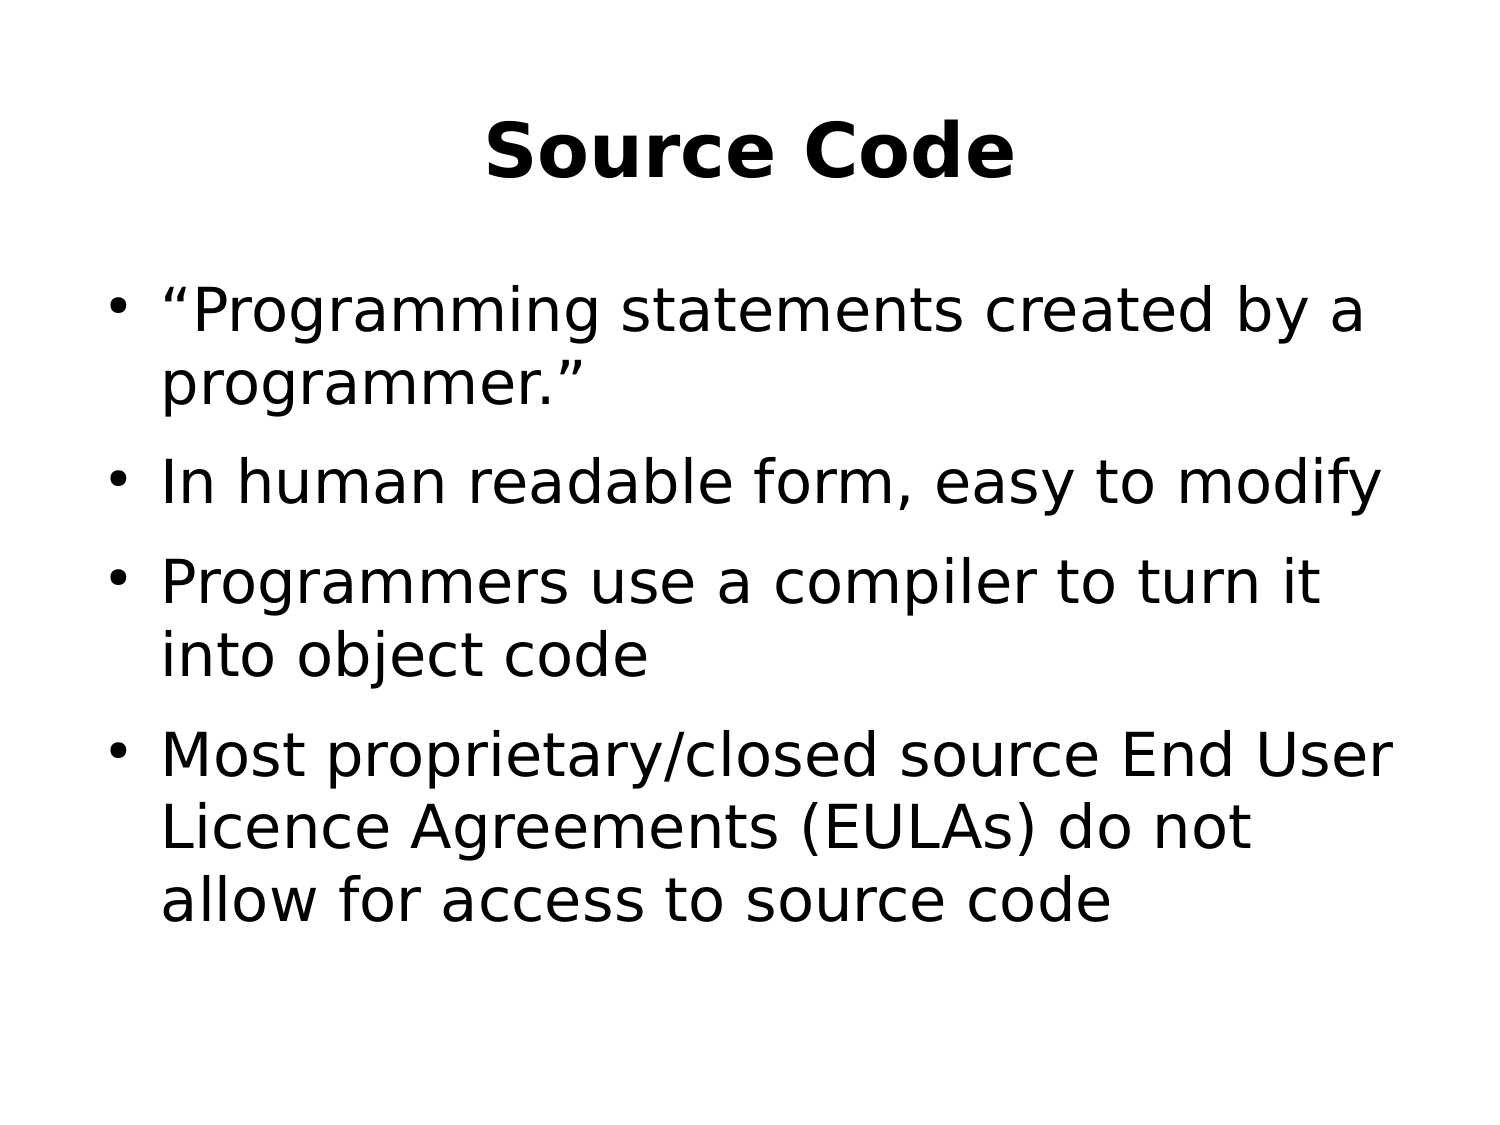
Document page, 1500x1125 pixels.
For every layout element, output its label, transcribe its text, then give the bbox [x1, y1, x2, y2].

title Source Code [75, 68, 1425, 201]
list “Programming statements created by a programmer.” In human readable form, easy to modify Programmers use a compiler to turn it into object code Most proprietary/closed source End User Licence Agreements (EULAs) do not allow for access to source code [75, 263, 1425, 1063]
